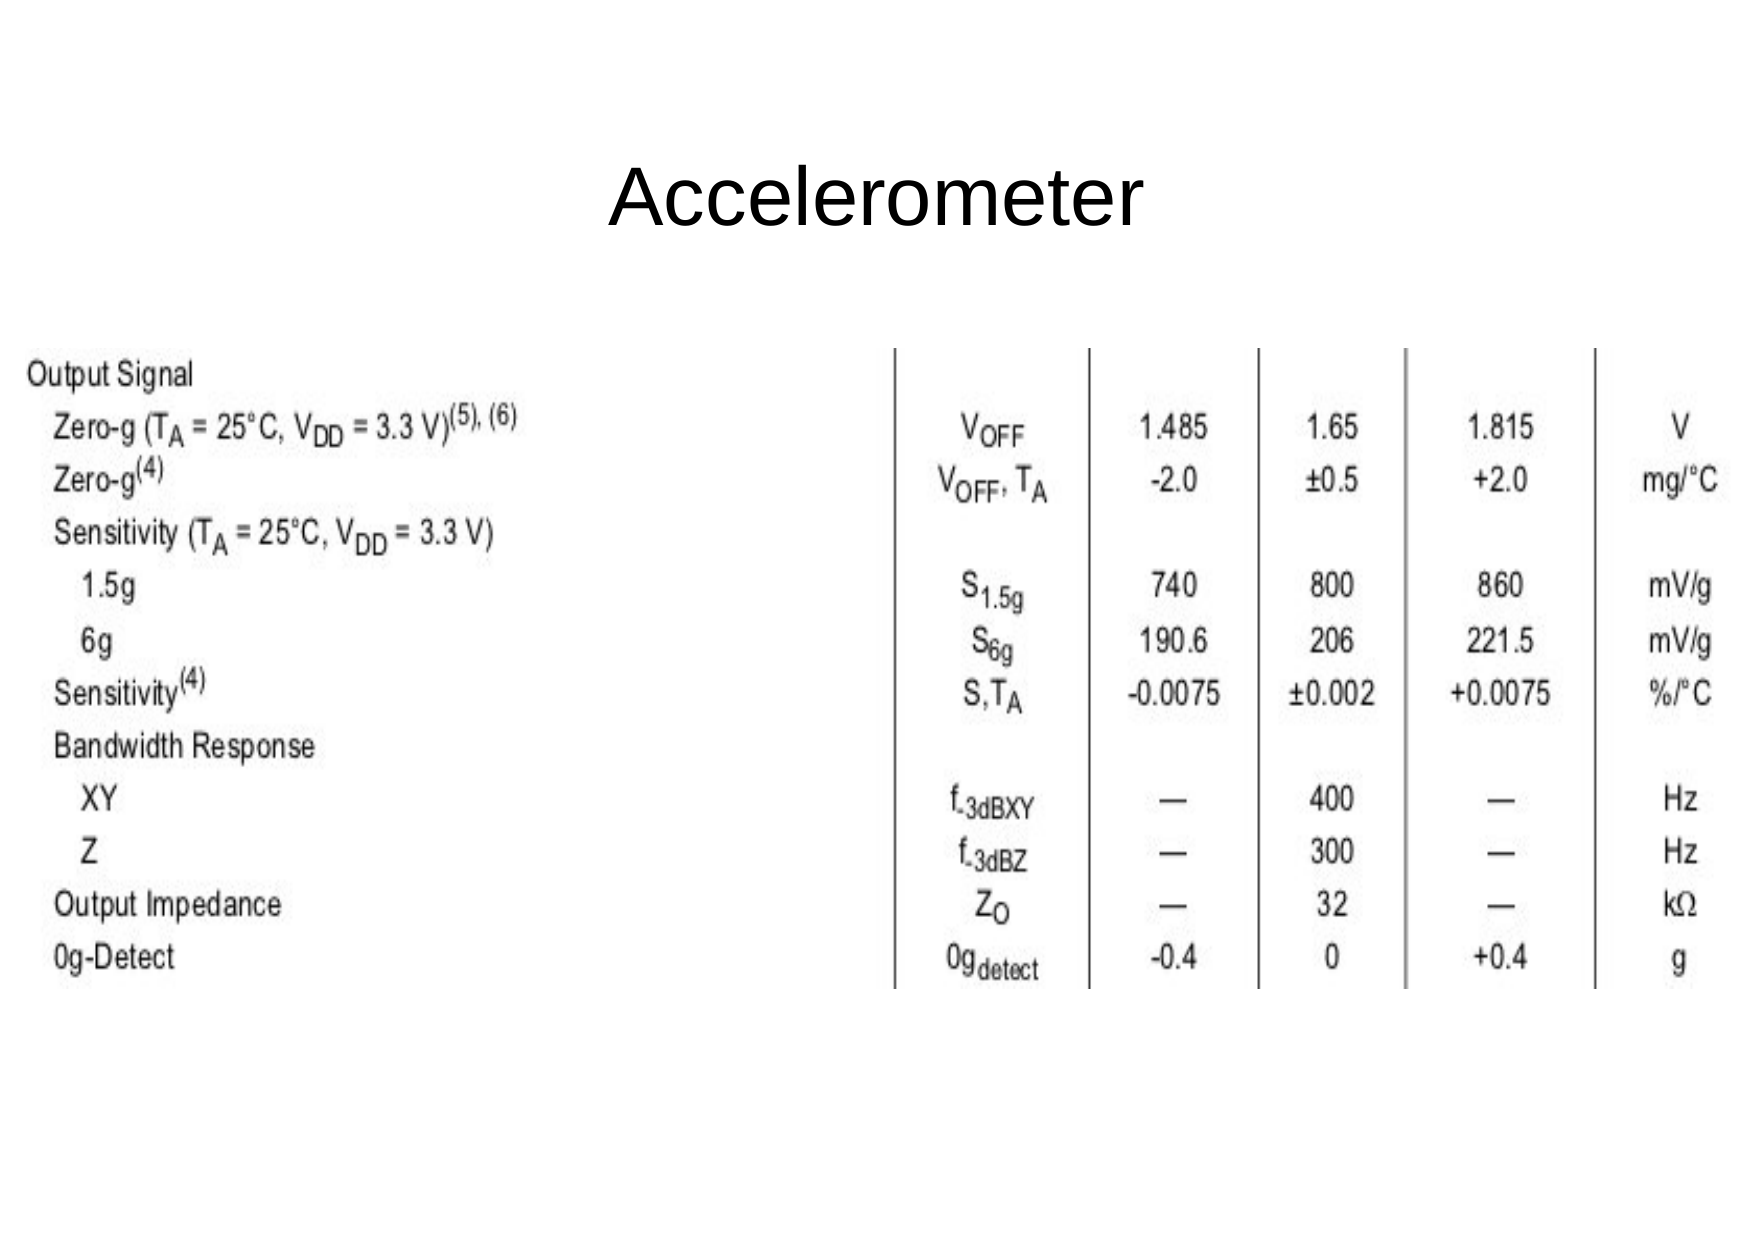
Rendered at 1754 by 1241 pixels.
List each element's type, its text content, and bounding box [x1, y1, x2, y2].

title Accelerometer [140, 103, 1614, 291]
picture [25, 348, 1739, 989]
